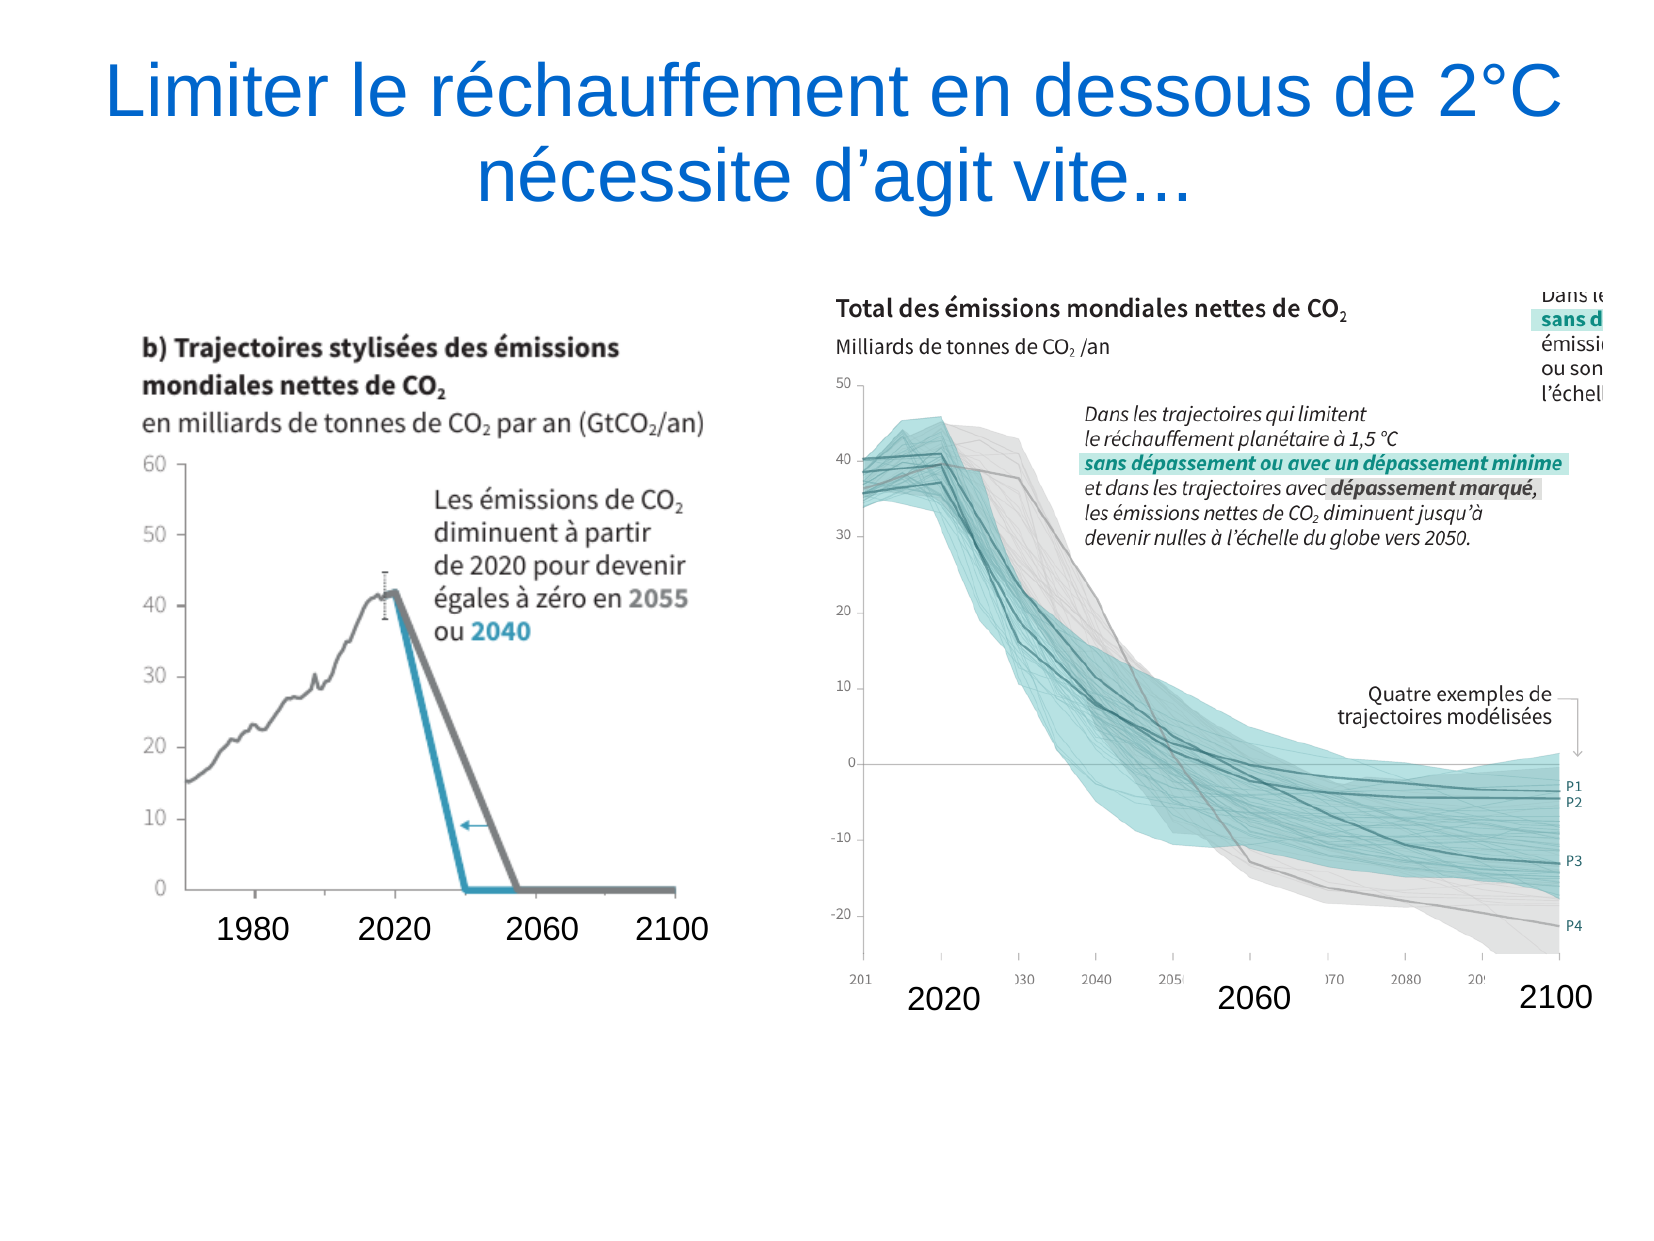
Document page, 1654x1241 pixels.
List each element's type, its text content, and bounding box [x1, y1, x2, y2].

text_box 2060 [1183, 971, 1326, 1024]
text_box 2100 [614, 902, 744, 955]
picture [812, 292, 1603, 1001]
picture [88, 326, 739, 938]
text_box 2100 [1485, 971, 1628, 1024]
text_box 2020 [873, 973, 1016, 1025]
text_box 2060 [471, 902, 614, 955]
title Limiter le réchauffement en dessous de 2°C nécessite d’agit vite... [45, 44, 1624, 227]
text_box 1980 [181, 902, 324, 955]
text_box 2020 [324, 902, 466, 955]
